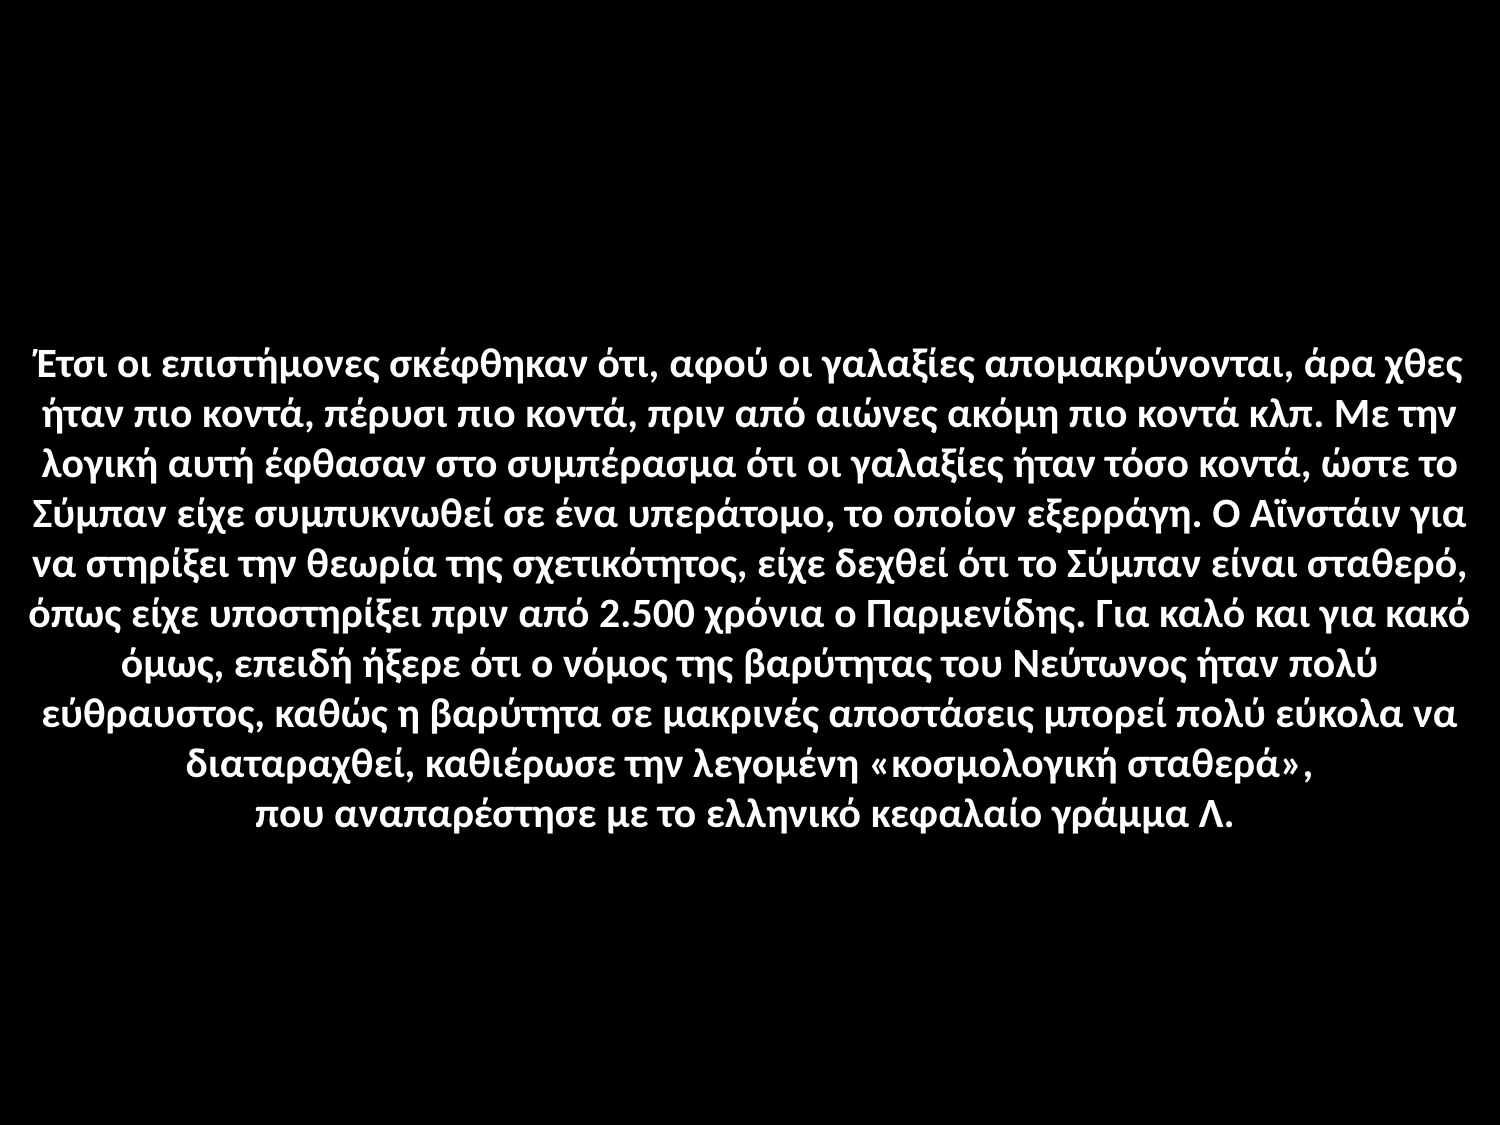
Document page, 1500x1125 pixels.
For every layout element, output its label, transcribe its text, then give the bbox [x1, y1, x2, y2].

text_box Έτσι οι επιστήμονες σκέφθηκαν ότι, αφού οι γαλαξίες απομακρύνονται, άρα χθες ήταν πιο κοντά, πέρυσι πιο κοντά, πριν από αιώνες ακόμη πιο κοντά κλπ. Με την λογική αυτή έφθασαν στο συμπέρασμα ότι οι γαλαξίες ήταν τόσο κοντά, ώστε το Σύμπαν είχε συμπυκνωθεί σε ένα υπεράτομο, το οποίον εξερράγη. Ο Αϊνστάιν για να στηρίξει την θεωρία της σχετικότητος, είχε δεχθεί ότι το Σύμπαν είναι σταθερό, όπως είχε υποστηρίξει πριν από 2.500 χρόνια ο Παρμενίδης. Για καλό και για κακό όμως, επειδή ήξερε ότι ο νόμος της βαρύτητας του Νεύτωνος ήταν πολύ εύθραυστος, καθώς η βαρύτητα σε μακρινές αποστάσεις μπορεί πολύ εύκολα να διαταραχθεί, καθιέρωσε την λεγομένη «κοσμολογική σταθερά», που αναπαρέστησε με το ελληνικό κεφαλαίο γράμμα Λ. [0, 328, 1500, 844]
